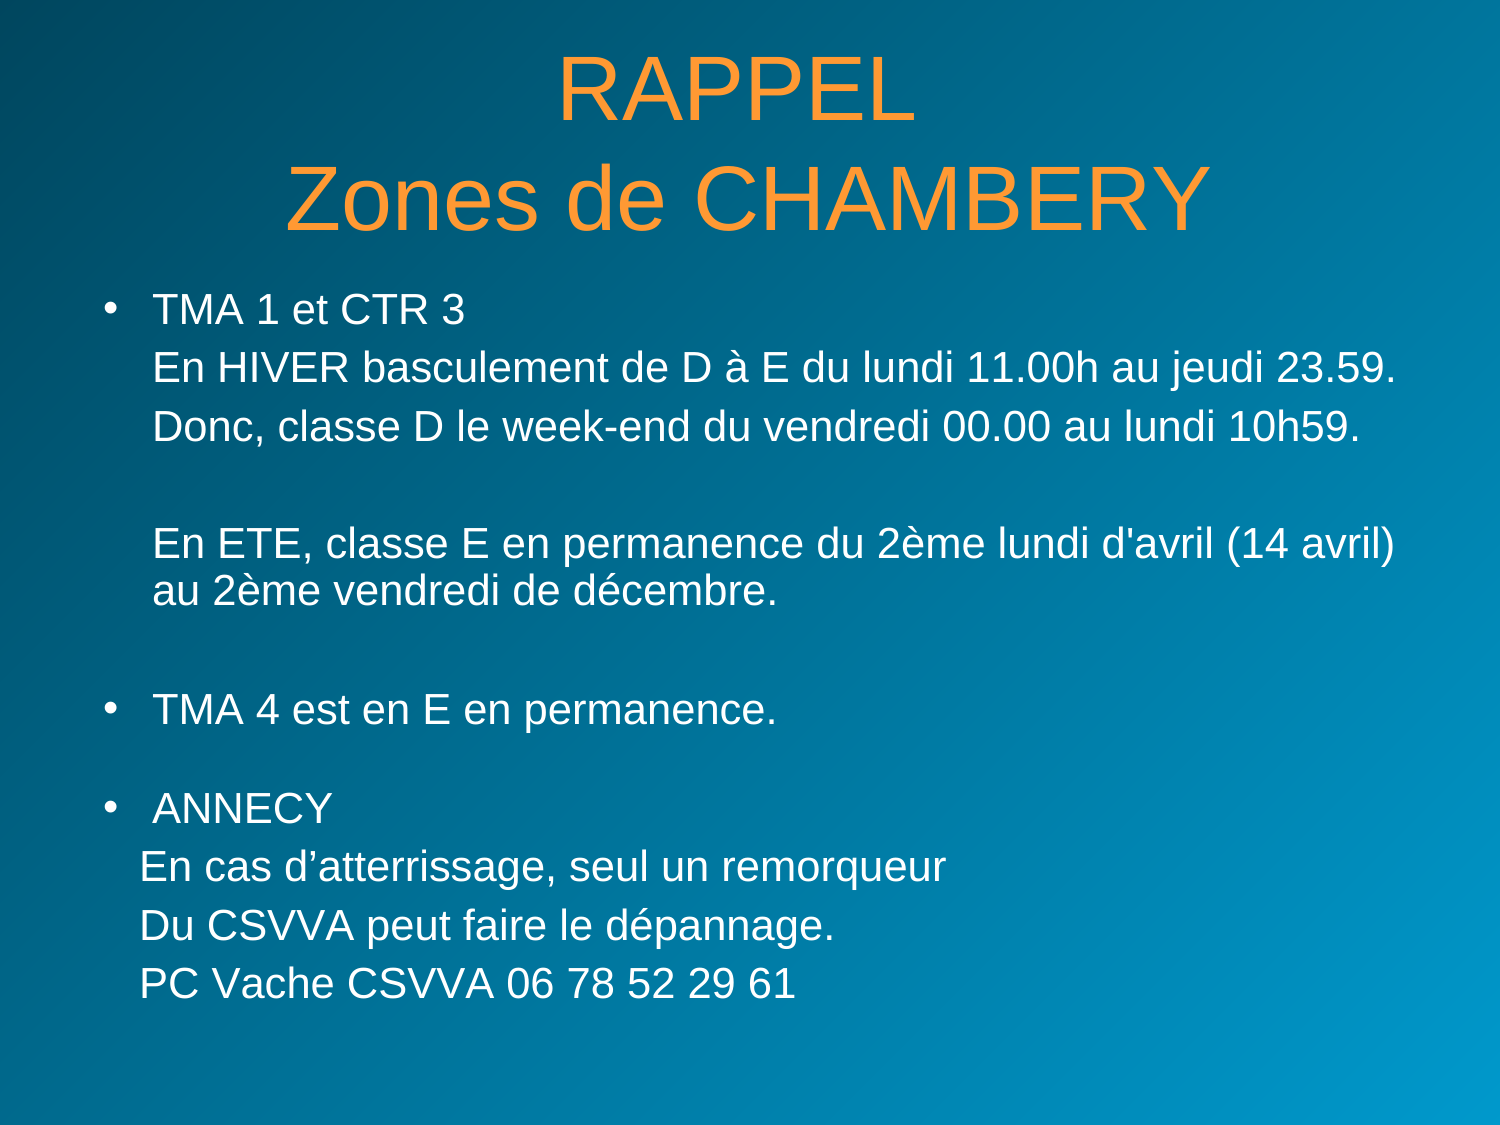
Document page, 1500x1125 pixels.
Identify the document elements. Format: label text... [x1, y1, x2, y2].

list TMA 1 et CTR 3 En HIVER basculement de D à E du lundi 11.00h au jeudi 23.59. Donc, classe D le week-end du vendredi 00.00 au lundi 10h59. En ETE, classe E en permanence du 2ème lundi d'avril (14 avril) au 2ème vendredi de décembre. TMA 4 est en E en permanence. ANNECY En cas d’atterrissage, seul un remorqueur Du CSVVA peut faire le dépannage. PC Vache CSVVA 06 78 52 29 61 [88, 278, 1425, 1034]
title RAPPEL Zones de CHAMBERY [75, 45, 1426, 233]
